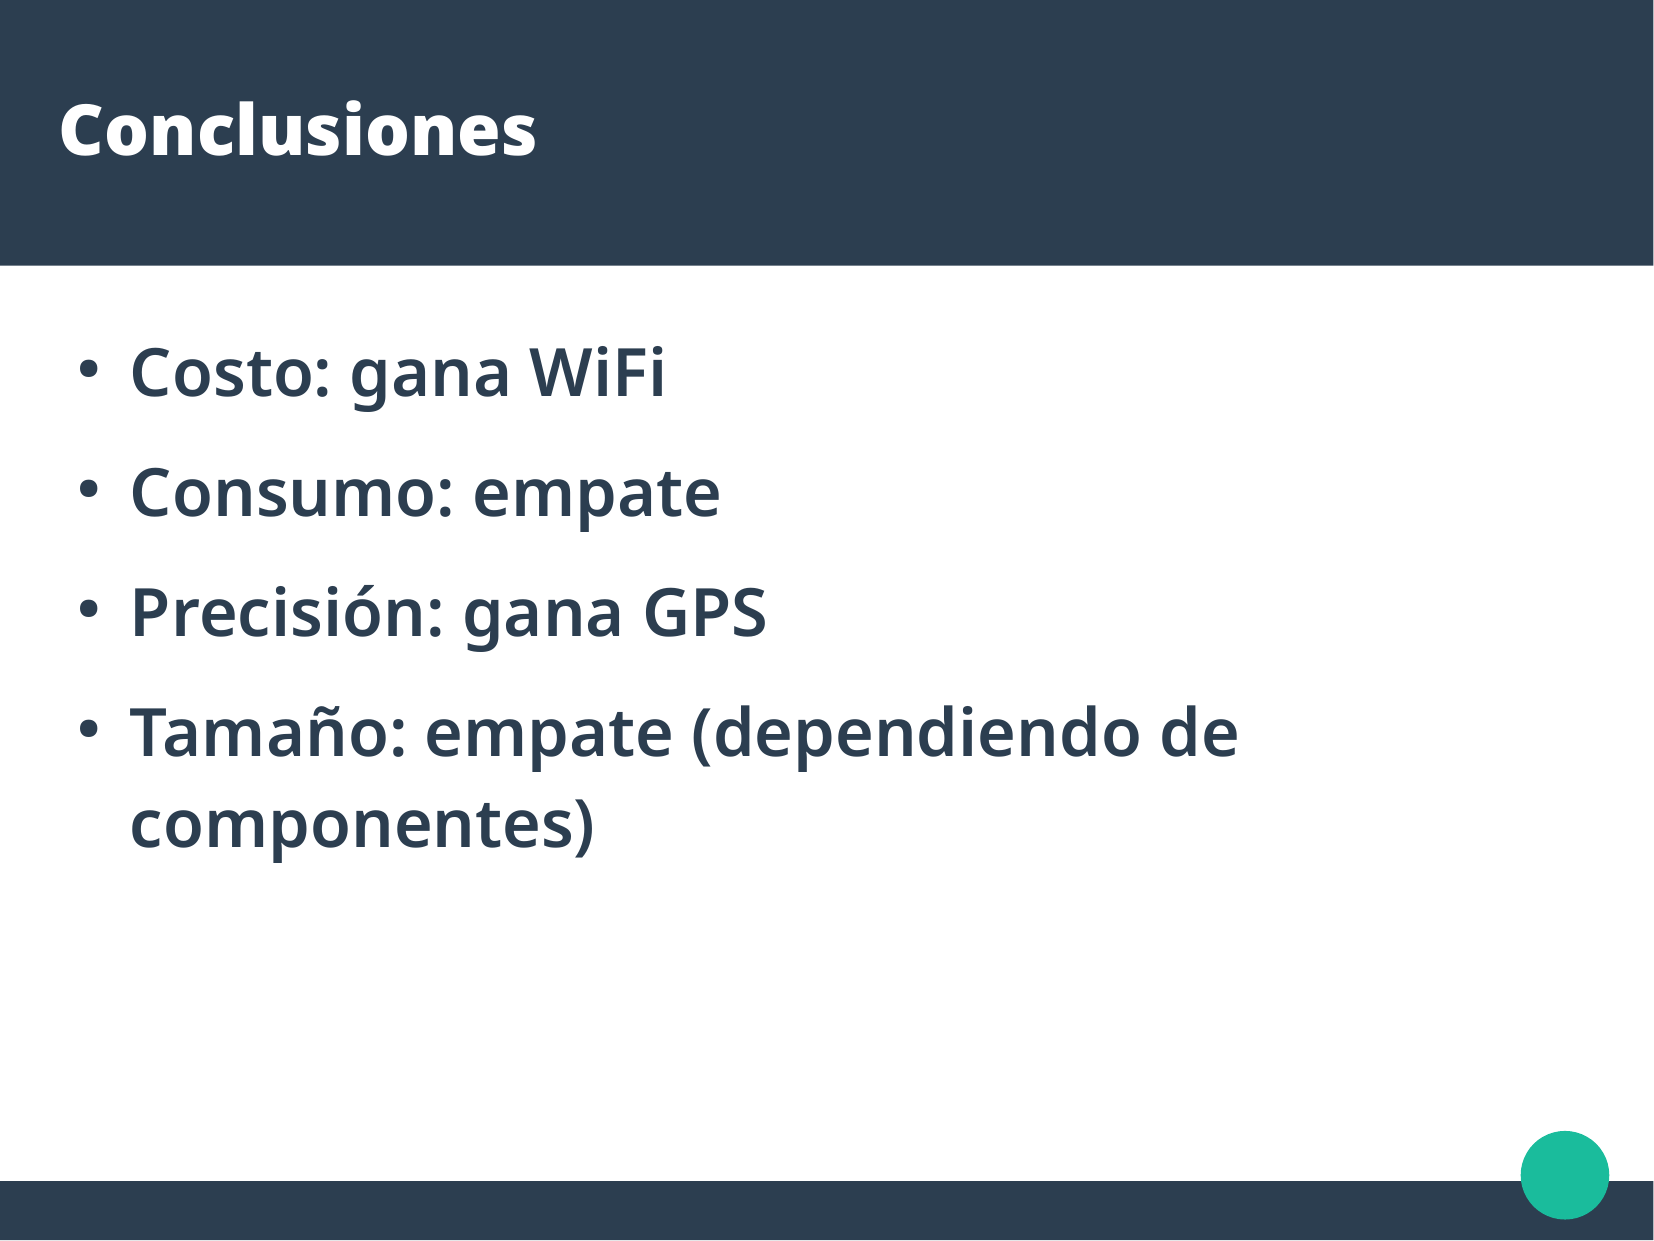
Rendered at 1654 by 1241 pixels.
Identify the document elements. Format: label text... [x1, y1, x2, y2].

title Conclusiones [59, 49, 1595, 207]
list Costo: gana WiFi Consumo: empate Precisión: gana GPS Tamaño: empate (dependiendo de componentes) [59, 324, 1595, 1152]
